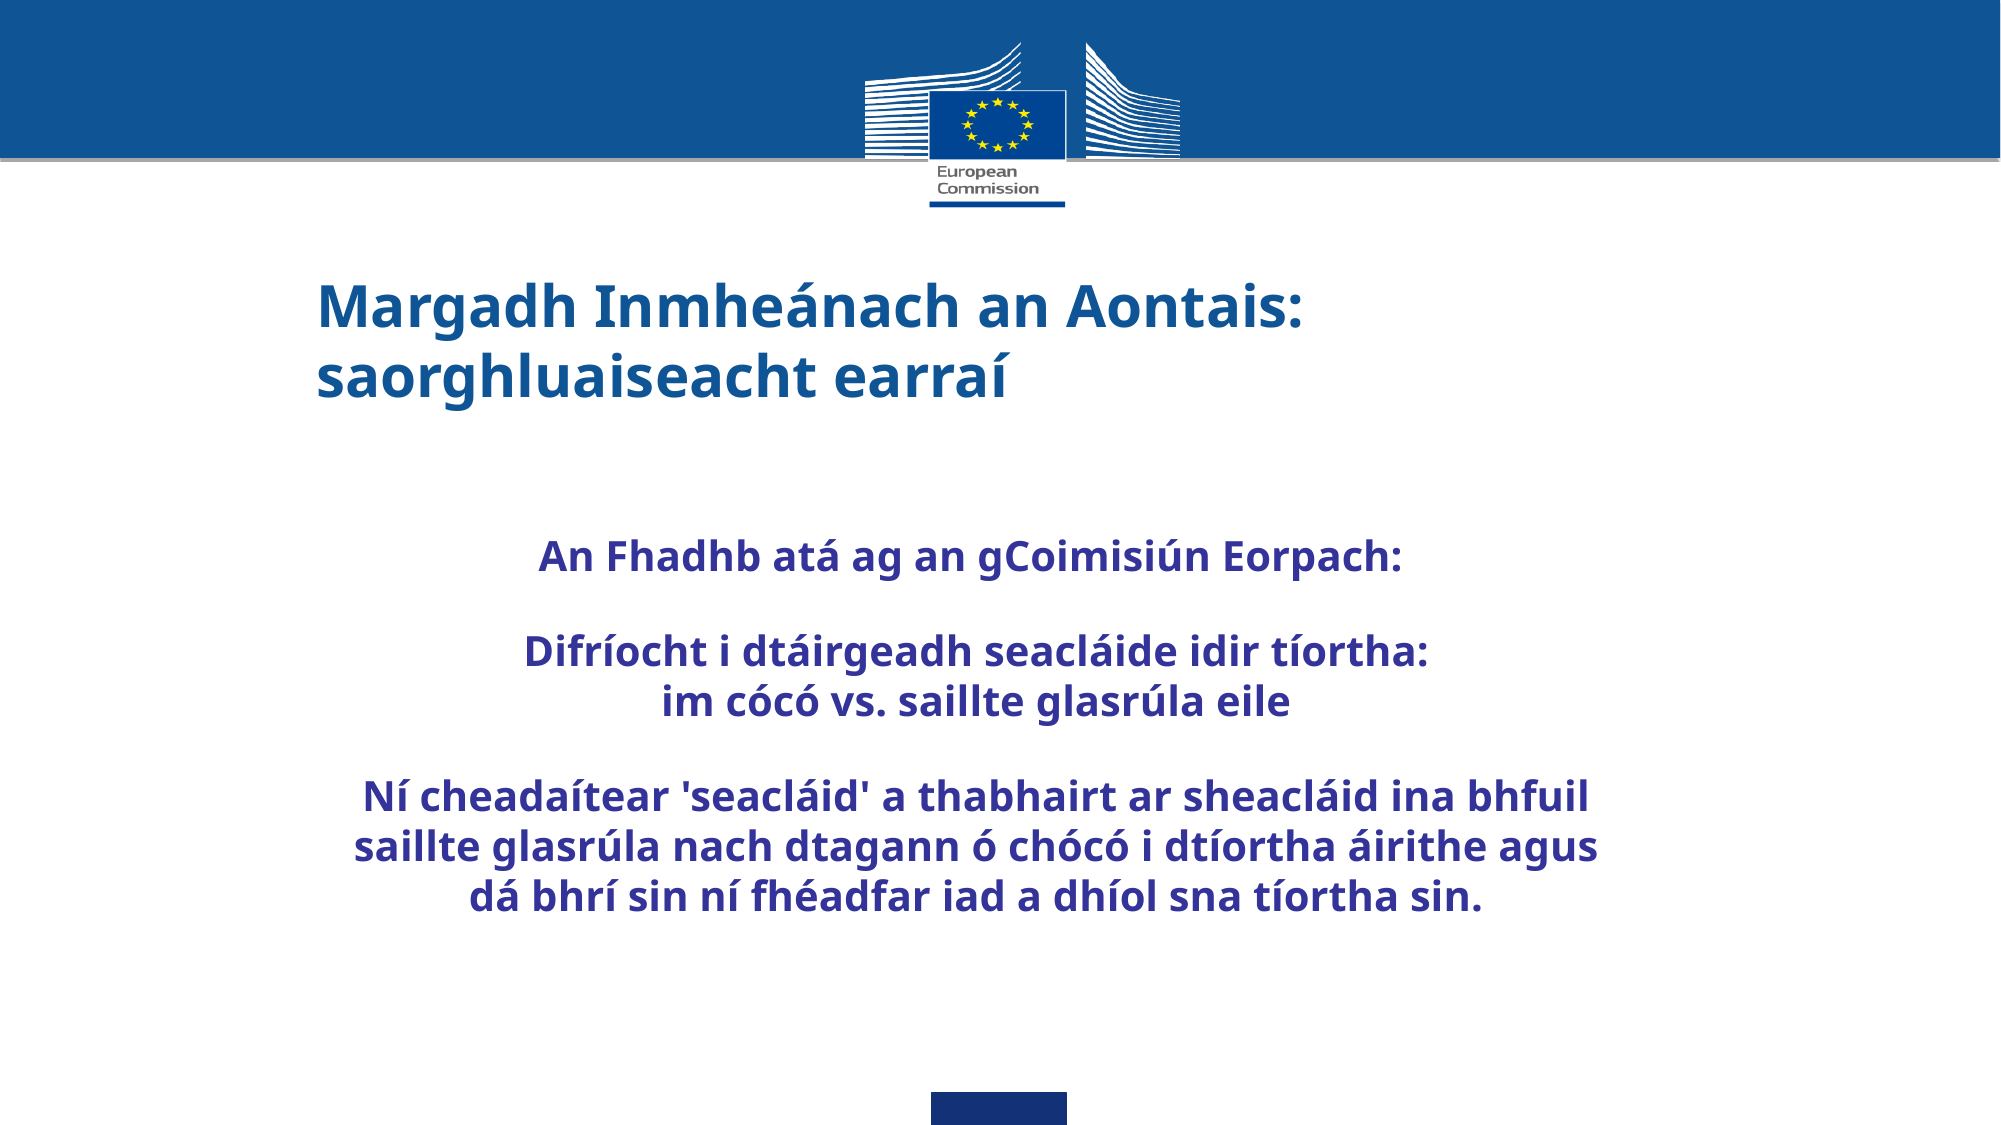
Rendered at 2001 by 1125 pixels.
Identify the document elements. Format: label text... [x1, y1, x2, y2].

text_box Margadh Inmheánach an Aontais: saorghluaiseacht earraí [301, 245, 1520, 433]
text_box An Fhadhb atá ag an gCoimisiún Eorpach: Difríocht i dtáirgeadh seacláide idir tíortha: im cócó vs. saillte glasrúla eile Ní cheadaítear 'seacláid' a thabhairt ar sheacláid ina bhfuil saillte glasrúla nach dtagann ó chócó i dtíortha áirithe agus dá bhrí sin ní fhéadfar iad a dhíol sna tíortha sin. [249, 432, 1644, 1000]
